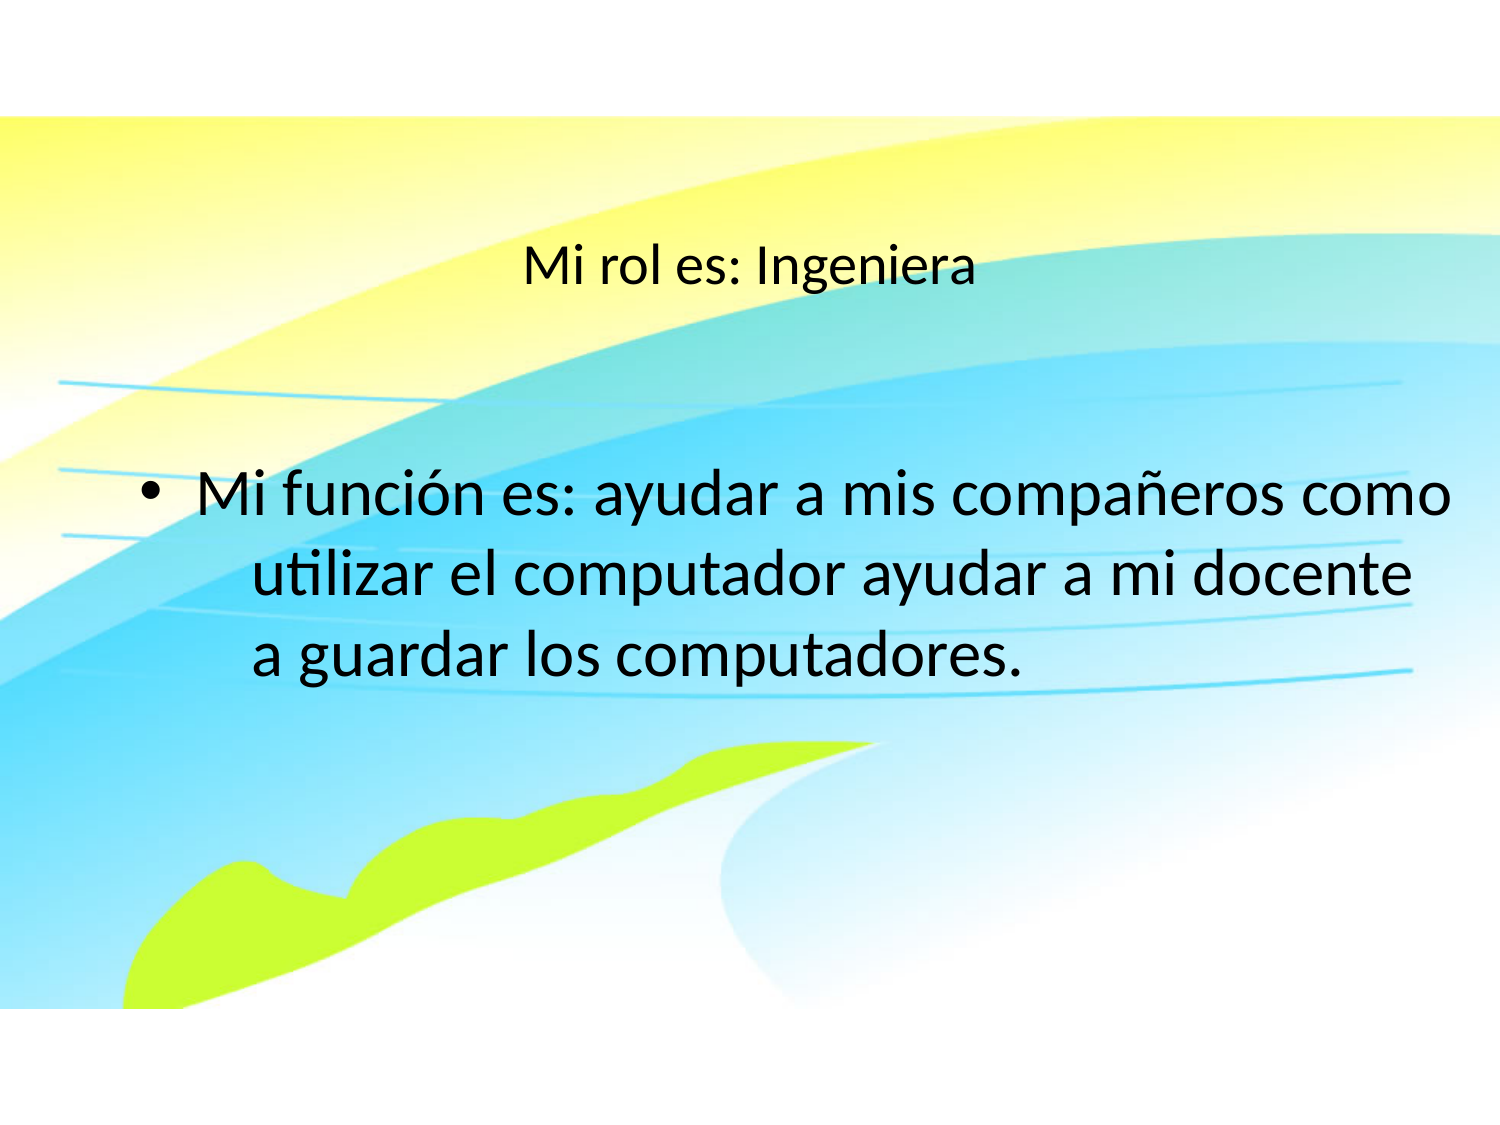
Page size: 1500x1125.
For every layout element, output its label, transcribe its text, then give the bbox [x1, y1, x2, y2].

picture [0, 116, 1500, 1009]
list Mi función es: ayudar a mis compañeros como utilizar el computador ayudar a mi docente a guardar los computadores. [124, 441, 1475, 735]
title Mi rol es: Ingeniera [75, 167, 1426, 355]
